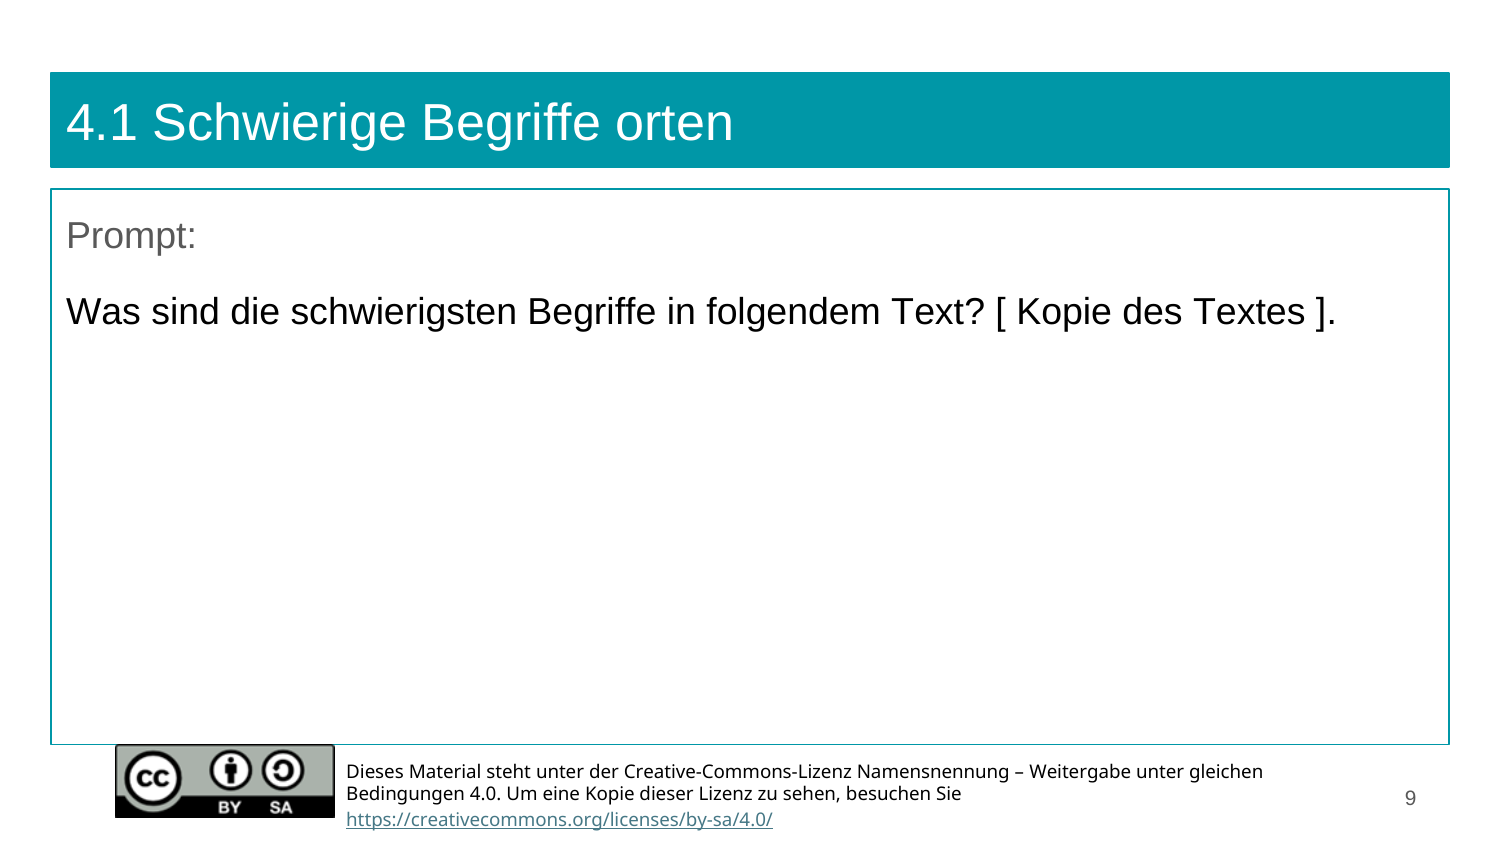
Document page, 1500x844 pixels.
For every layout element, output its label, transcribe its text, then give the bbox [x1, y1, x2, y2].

picture [115, 745, 335, 818]
list Prompt: Was sind die schwierigsten Begriffe in folgendem Text? [ Kopie des Textes ]. [51, 189, 1449, 745]
text_box Dieses Material steht unter der Creative-Commons-Lizenz Namensnennung – Weitergabe unter gleichen Bedingungen 4.0. Um eine Kopie dieser Lizenz zu sehen, besuchen Sie https://creativecommons.org/licenses/by-sa/4.0/ [331, 744, 1401, 820]
title 4.1 Schwierige Begriffe orten [51, 72, 1449, 167]
text_box [1389, 764, 1480, 830]
